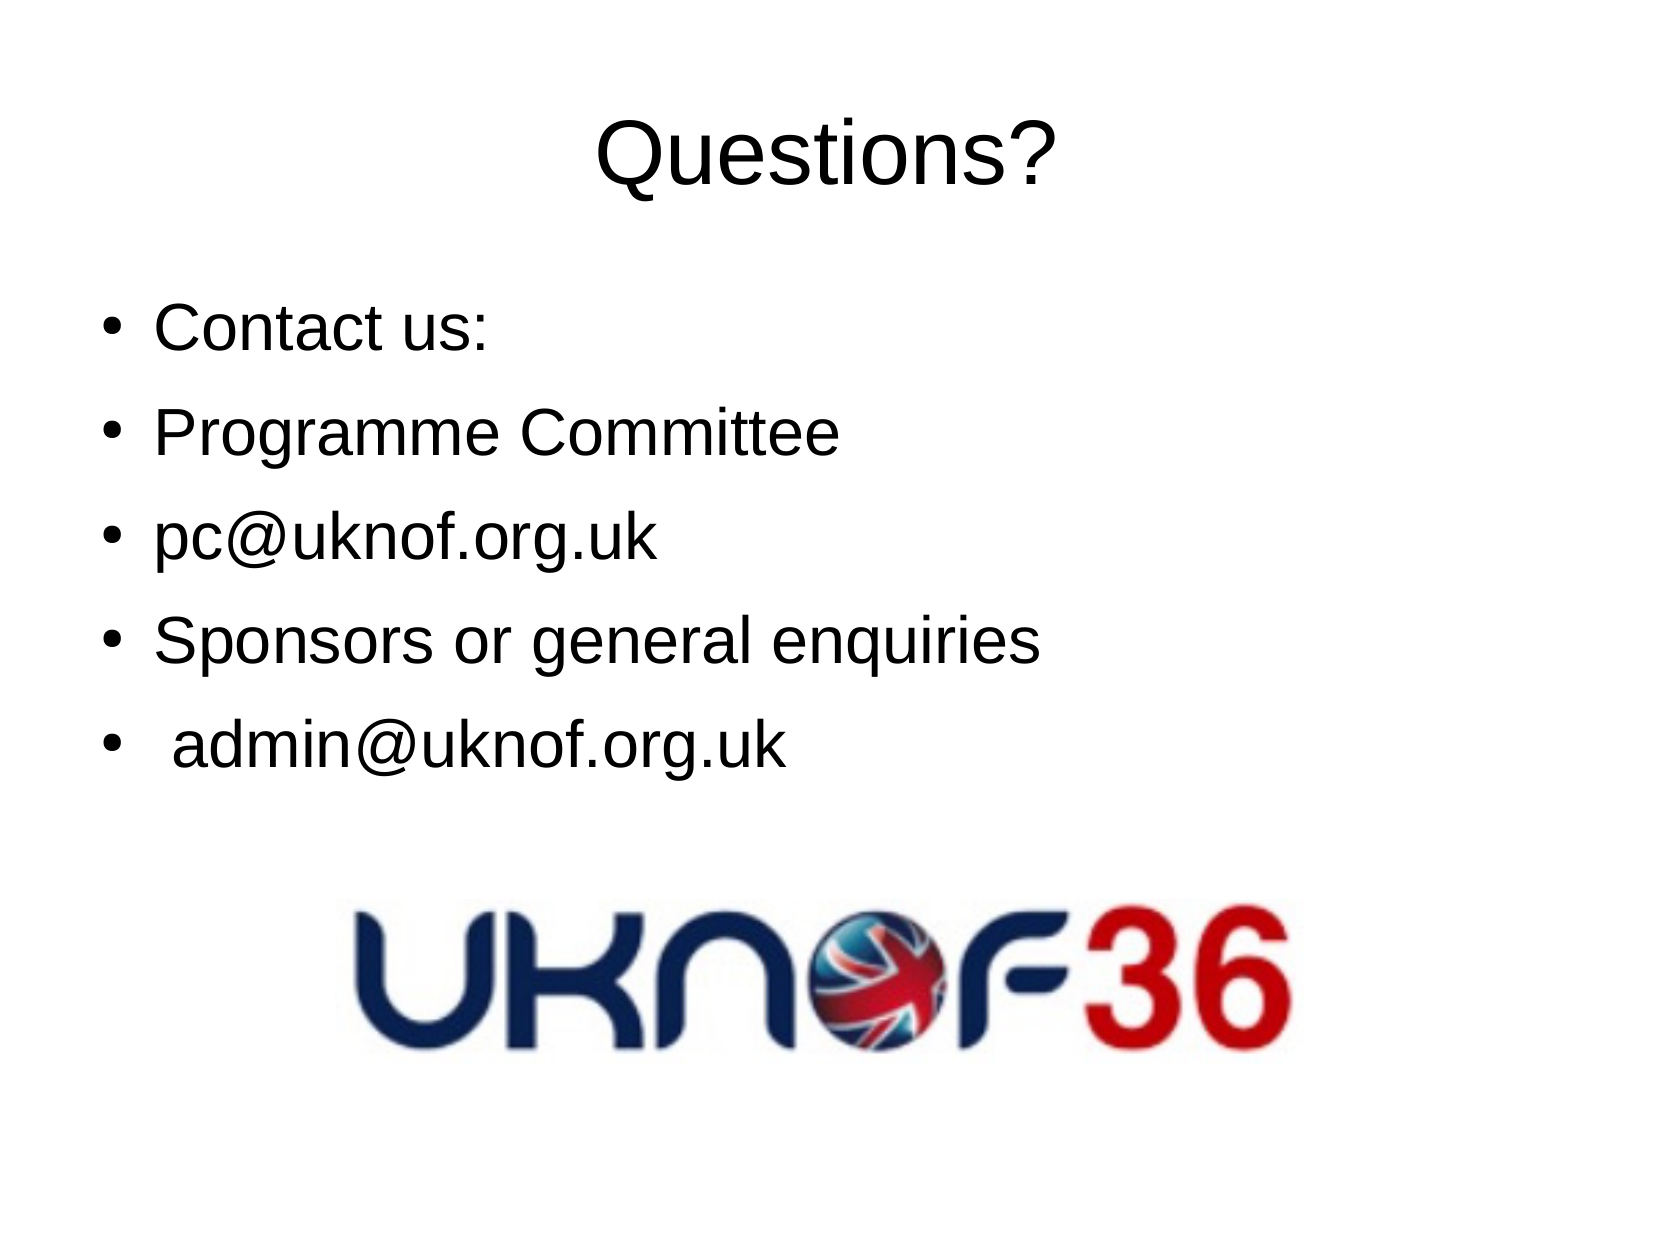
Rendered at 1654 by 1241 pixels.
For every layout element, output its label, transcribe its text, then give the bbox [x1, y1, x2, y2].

title Questions? [82, 49, 1571, 257]
list Contact us: Programme Committee pc@uknof.org.uk Sponsors or general enquiries admin@uknof.org.uk [82, 290, 1571, 1010]
picture [335, 899, 1318, 1066]
